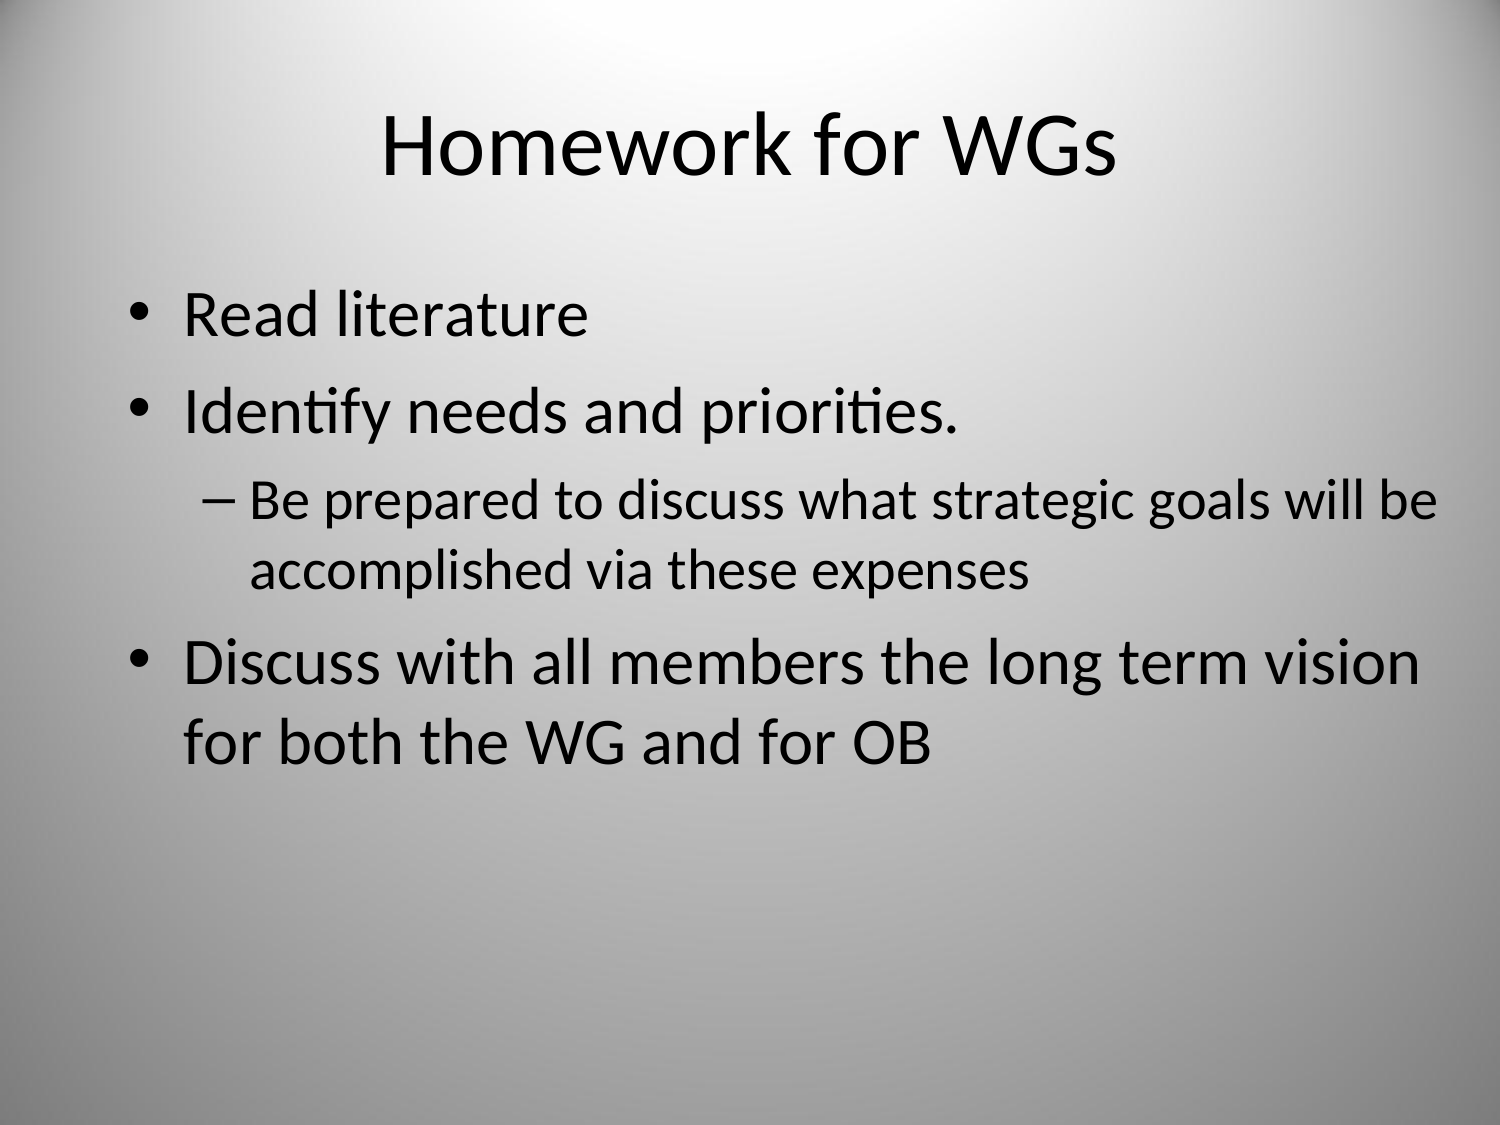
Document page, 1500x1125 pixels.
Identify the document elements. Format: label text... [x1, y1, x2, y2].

list Read literature Identify needs and priorities. Be prepared to discuss what strategic goals will be accomplished via these expenses Discuss with all members the long term vision for both the WG and for OB [112, 262, 1463, 1076]
picture [0, 0, 1500, 1125]
title Homework for WGs [75, 45, 1426, 233]
